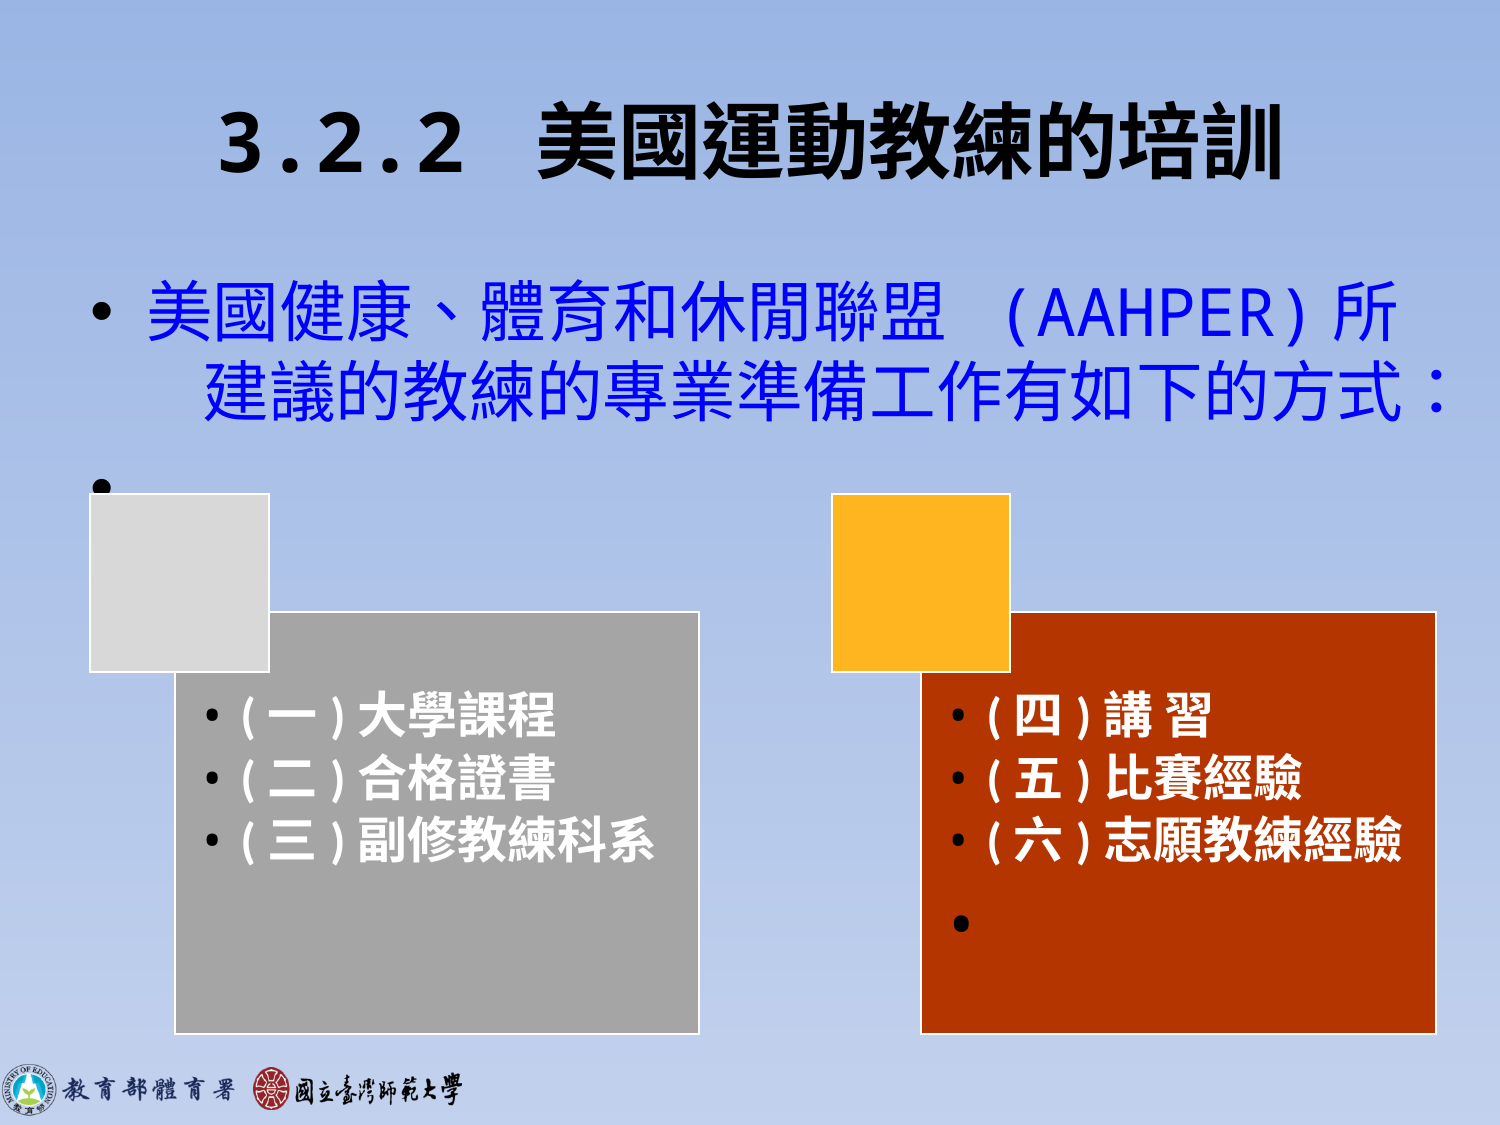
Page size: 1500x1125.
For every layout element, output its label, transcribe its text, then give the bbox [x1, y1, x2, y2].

text_box [832, 494, 1010, 672]
text_box [90, 494, 269, 672]
text_box (一)大學課程 (二)合格證書 (三)副修教練科系 [174, 611, 700, 1035]
text_box (四)講 習 (五)比賽經驗 (六)志願教練經驗 [920, 611, 1436, 1035]
title 3.2.2 美國運動教練的培訓 [75, 45, 1426, 233]
list 美國健康、體育和休閒聯盟 (AAHPER)所建議的教練的專業準備工作有如下的方式： [75, 262, 1426, 1005]
